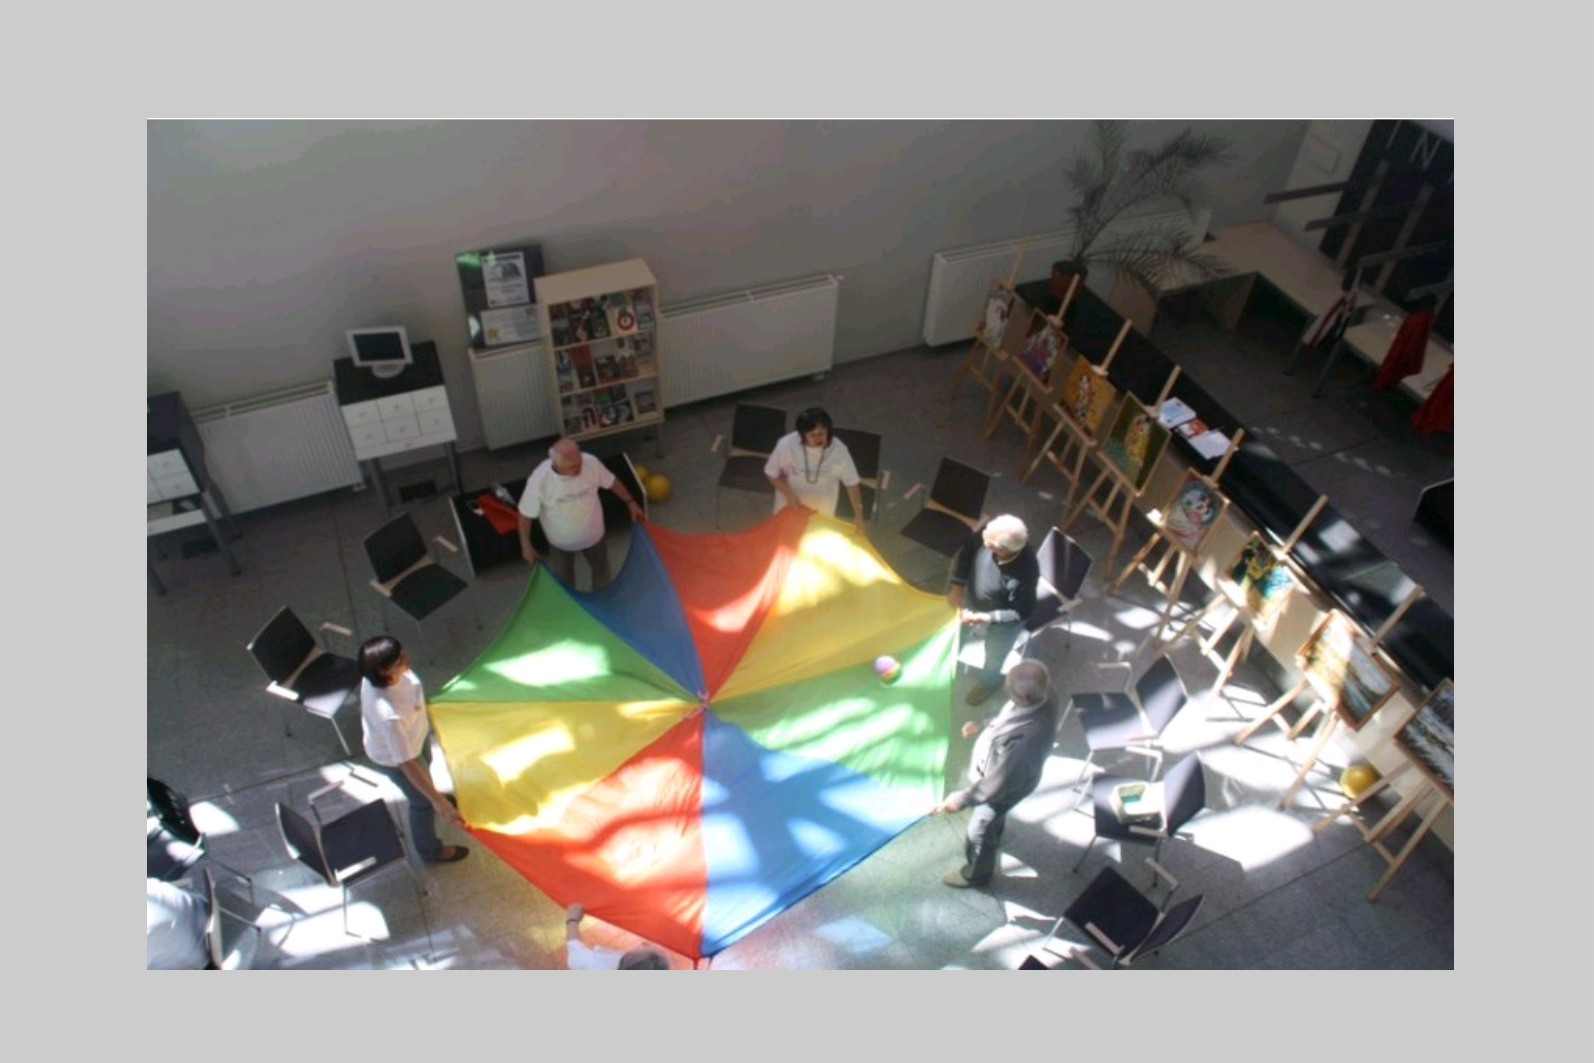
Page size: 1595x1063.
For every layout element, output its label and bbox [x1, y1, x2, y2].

picture [147, 118, 1454, 970]
